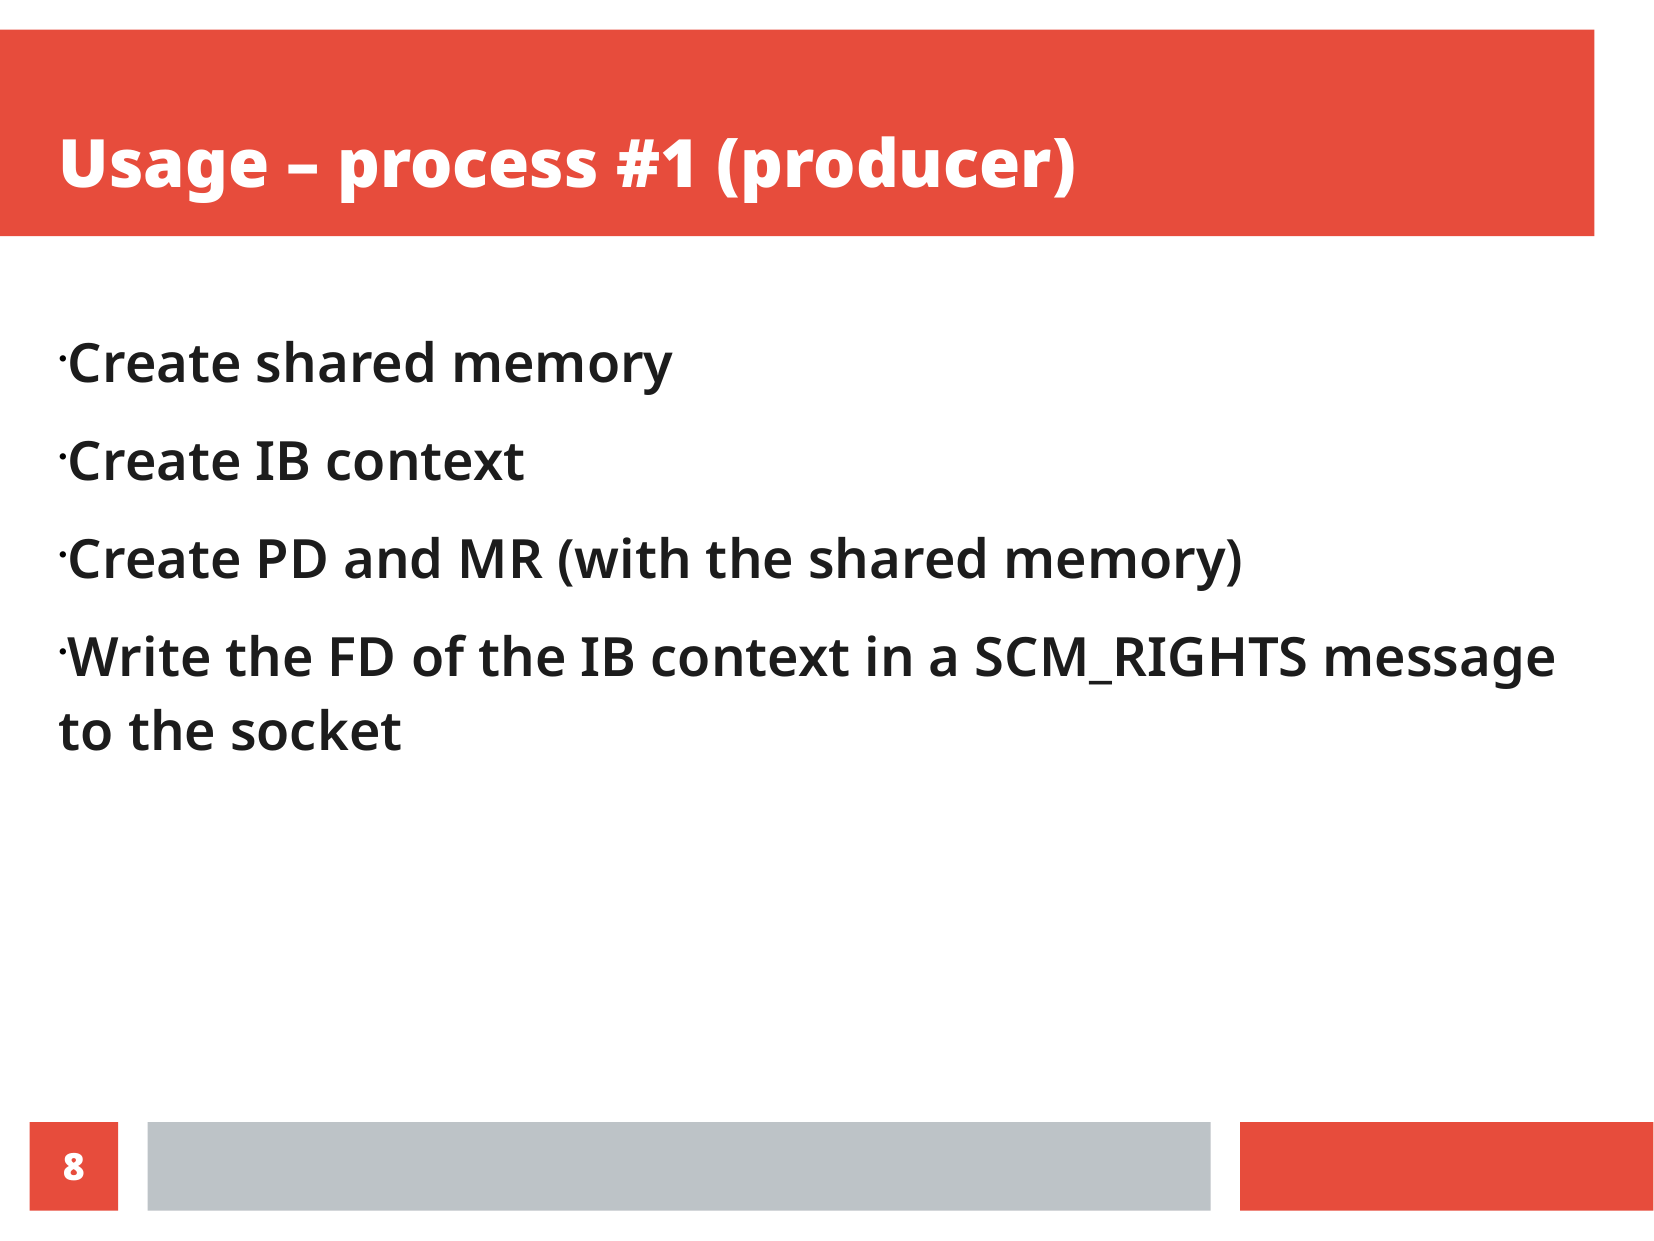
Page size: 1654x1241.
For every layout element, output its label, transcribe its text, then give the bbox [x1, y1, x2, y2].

list Create shared memory Create IB context Create PD and MR (with the shared memory) Write the FD of the IB context in a SCM_RIGHTS message to the socket [59, 324, 1565, 1093]
title Usage – process #1 (producer) [59, 59, 1595, 207]
